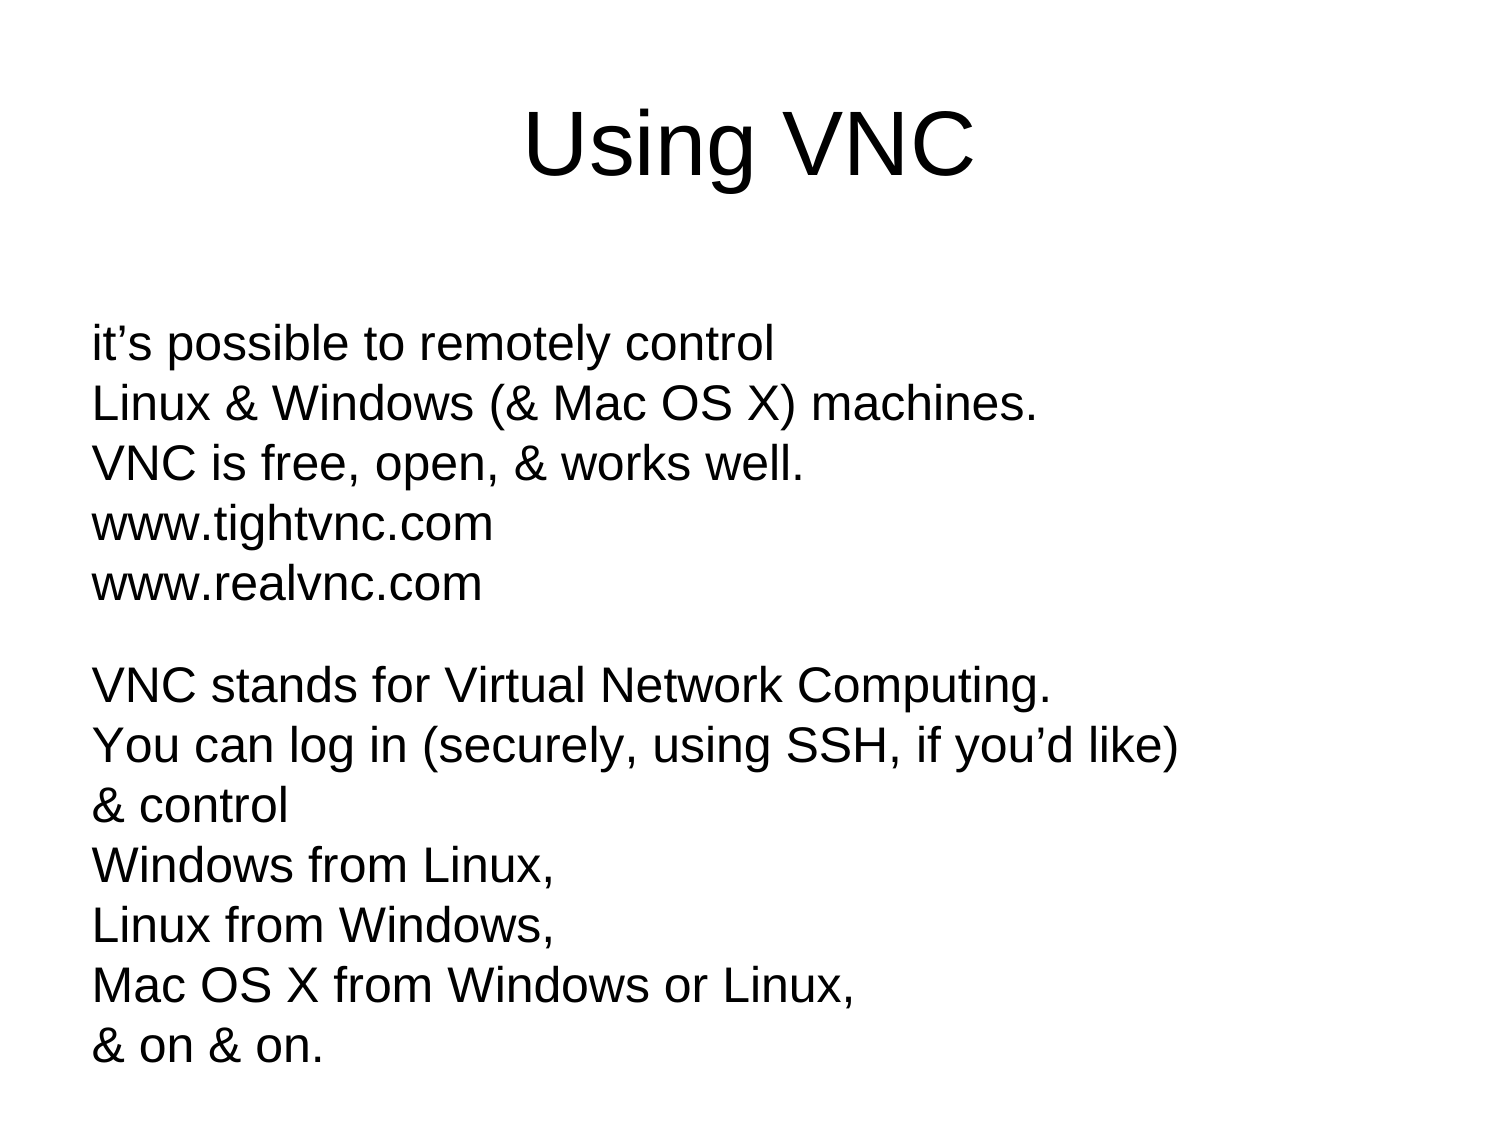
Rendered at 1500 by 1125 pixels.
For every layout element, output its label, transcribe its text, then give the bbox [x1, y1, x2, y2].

text_box it’s possible to remotely control Linux & Windows (& Mac OS X) machines. VNC is free, open, & works well. www.tightvnc.com www.realvnc.com [76, 302, 1388, 710]
title Using VNC [75, 45, 1426, 233]
text_box VNC stands for Virtual Network Computing. You can log in (securely, using SSH, if you’d like) & control Windows from Linux, Linux from Windows, Mac OS X from Windows or Linux, & on & on. [76, 645, 1341, 1081]
